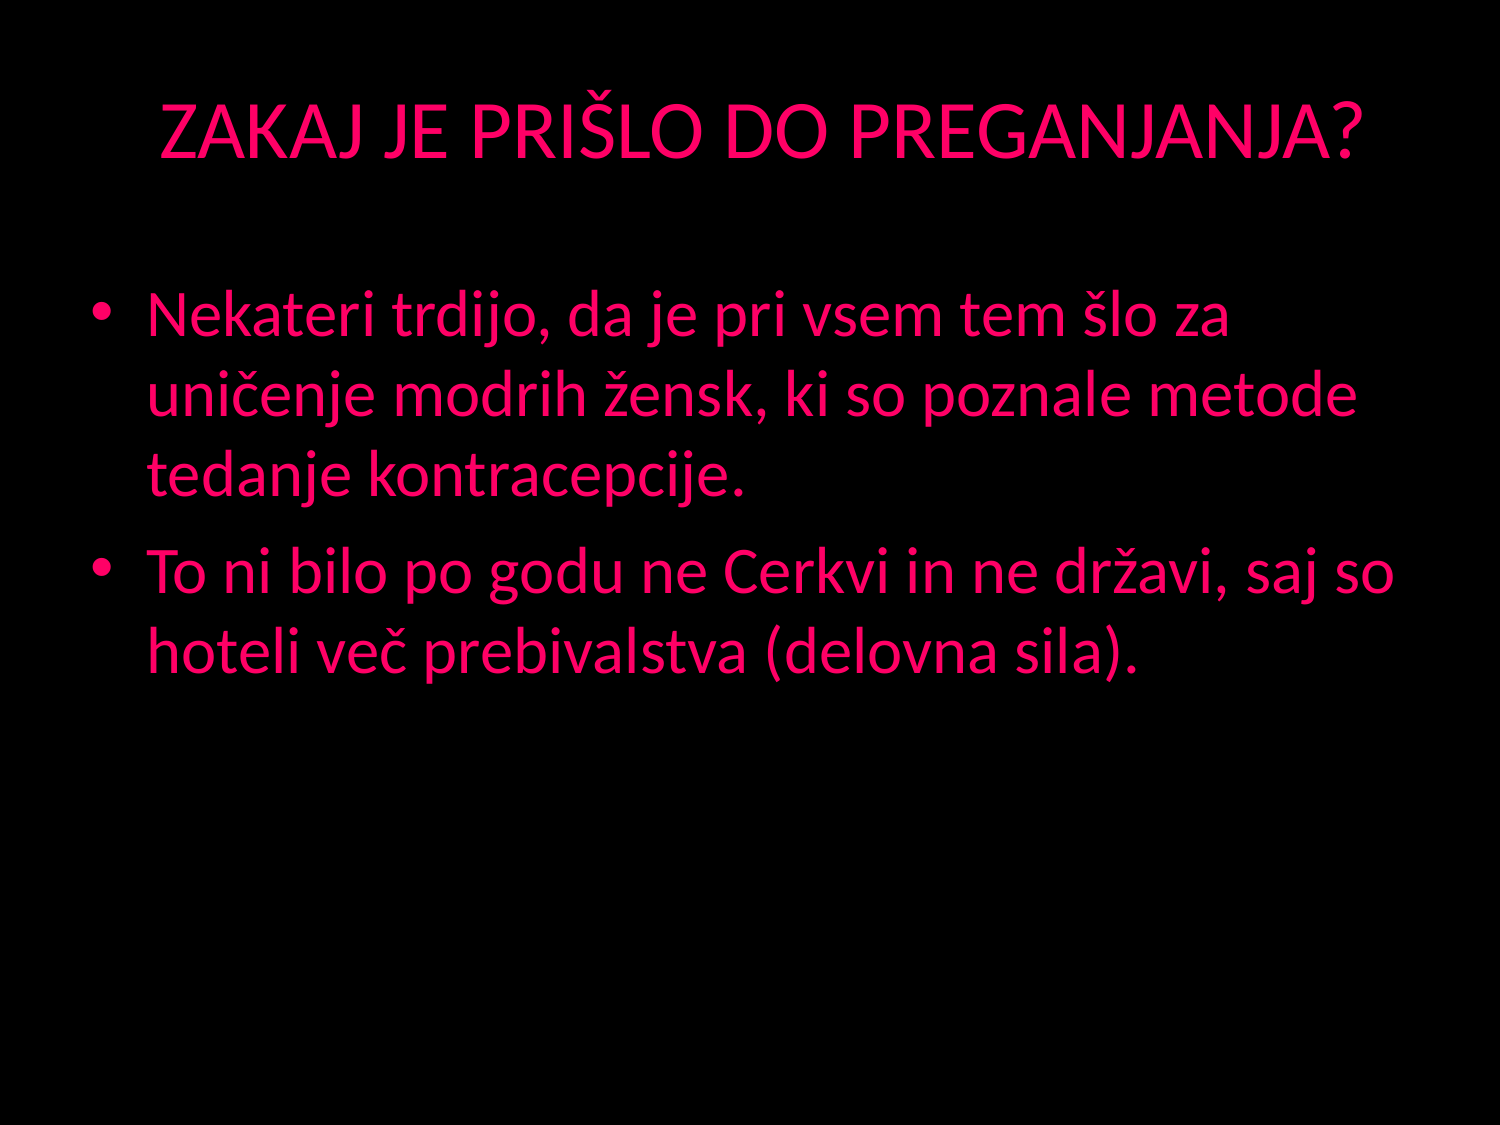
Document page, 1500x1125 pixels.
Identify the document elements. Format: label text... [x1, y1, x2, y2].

list Nekateri trdijo, da je pri vsem tem šlo za uničenje modrih žensk, ki so poznale metode tedanje kontracepcije. To ni bilo po godu ne Cerkvi in ne državi, saj so hoteli več prebivalstva (delovna sila). [75, 262, 1425, 1005]
title ZAKAJ JE PRIŠLO DO PREGANJANJA? [88, 31, 1439, 219]
